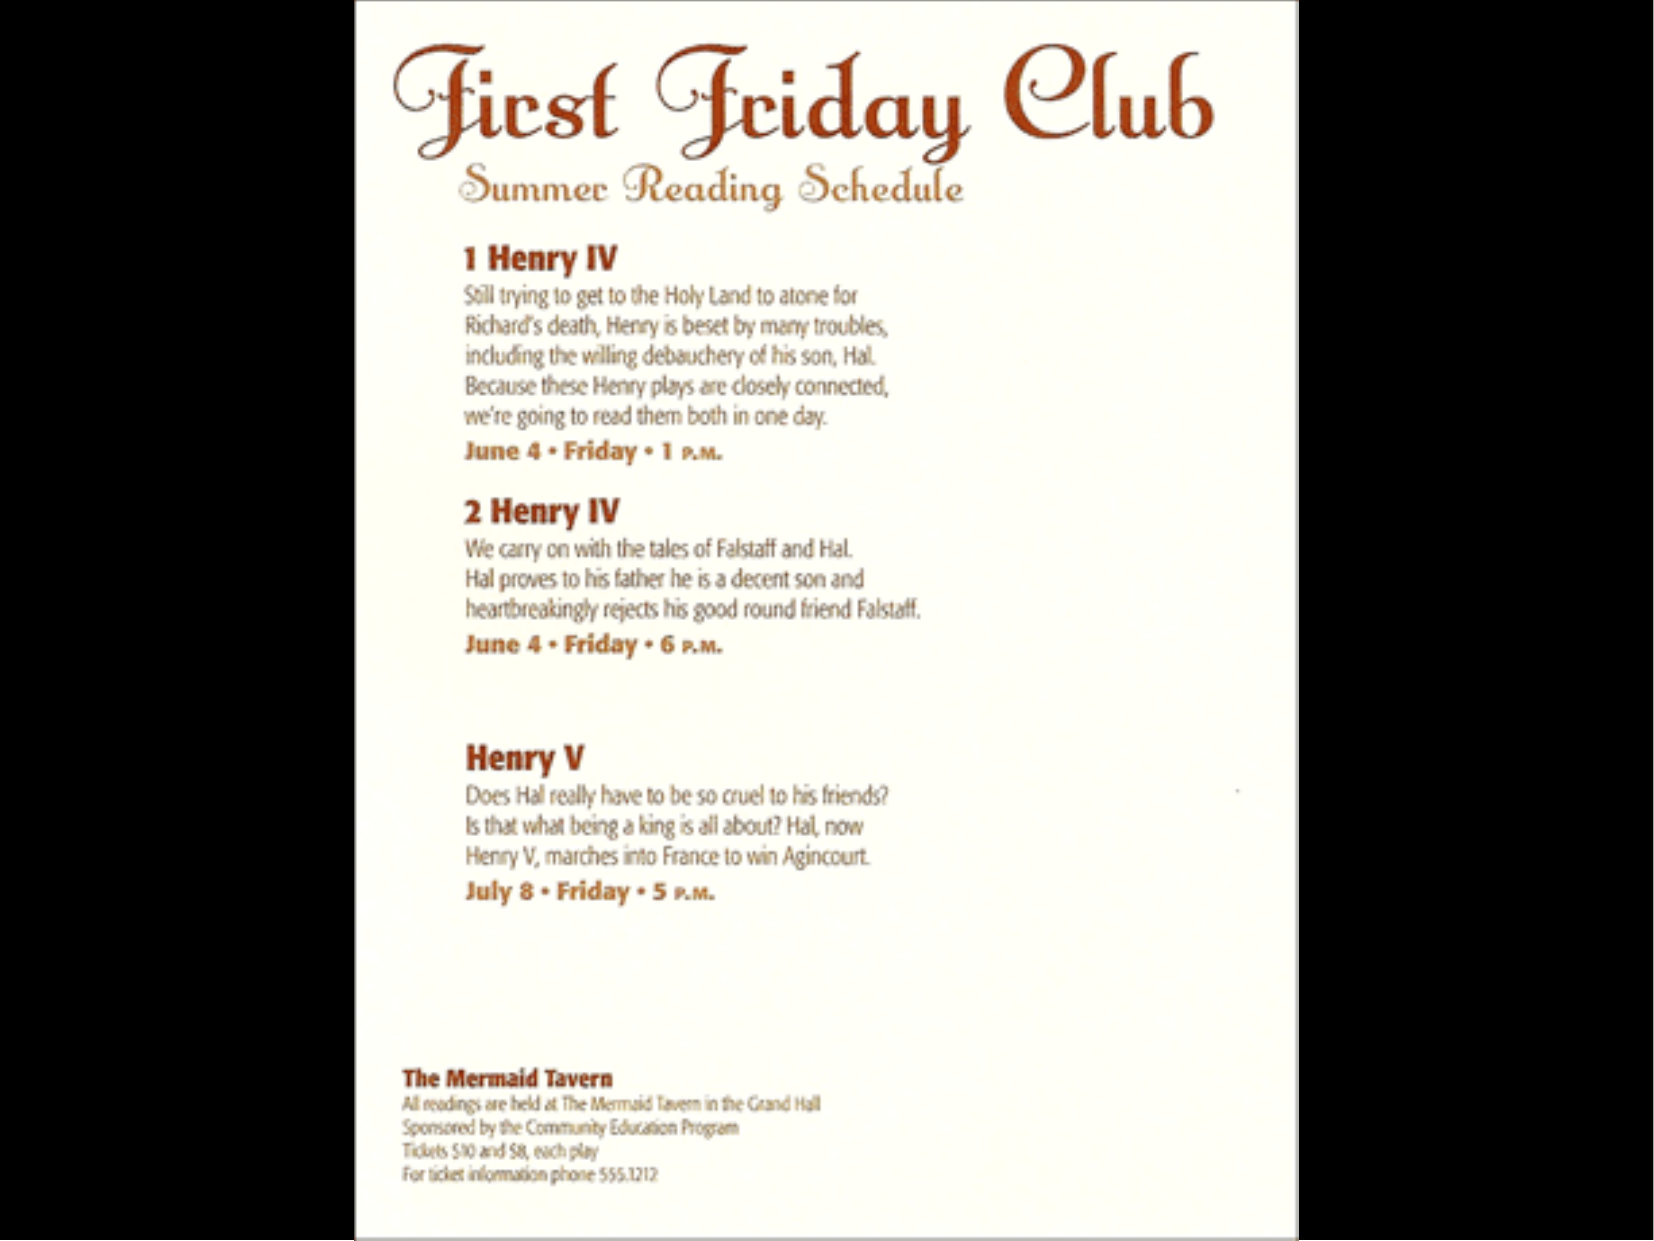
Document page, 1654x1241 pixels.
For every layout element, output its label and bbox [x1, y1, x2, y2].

picture [354, 0, 1299, 1241]
